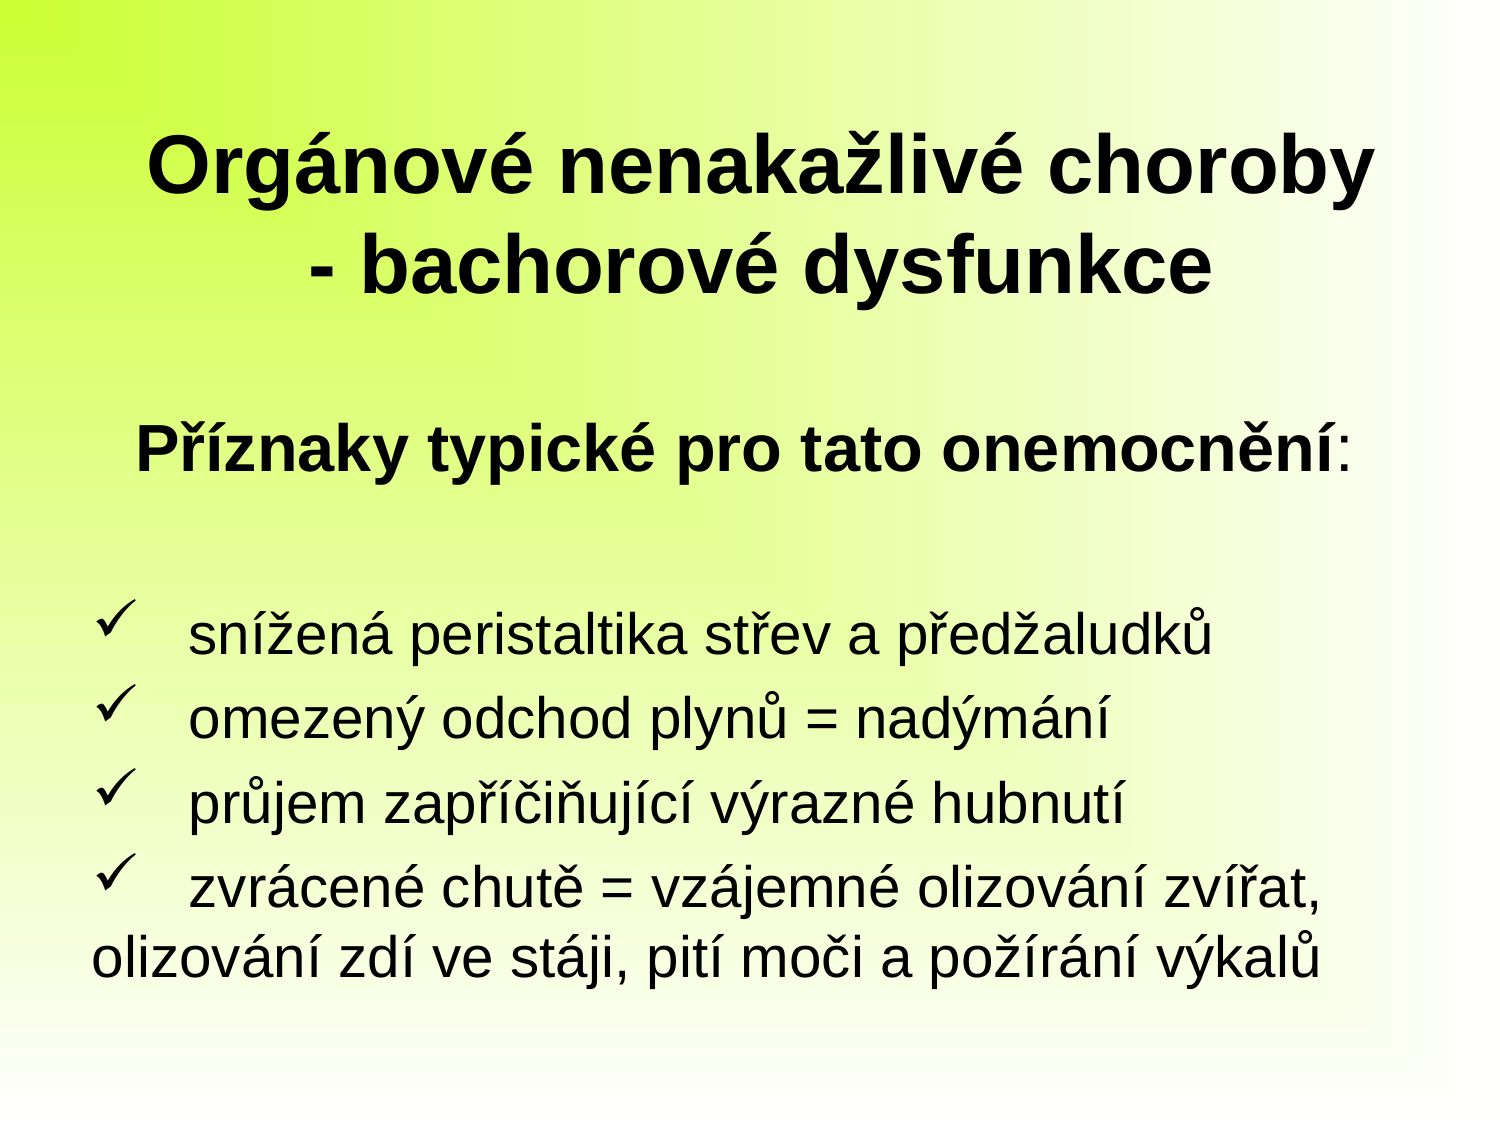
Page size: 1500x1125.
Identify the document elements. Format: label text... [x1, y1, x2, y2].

text_box Příznaky typické pro tato onemocnění: snížená peristaltika střev a předžaludků omezený odchod plynů = nadýmání průjem zapříčiňující výrazné hubnutí zvrácené chutě = vzájemné olizování zvířat, olizování zdí ve stáji, pití moči a požírání výkalů [76, 397, 1412, 1083]
picture [0, 0, 1500, 1125]
title Orgánové nenakažlivé choroby - bachorové dysfunkce [123, 90, 1399, 332]
